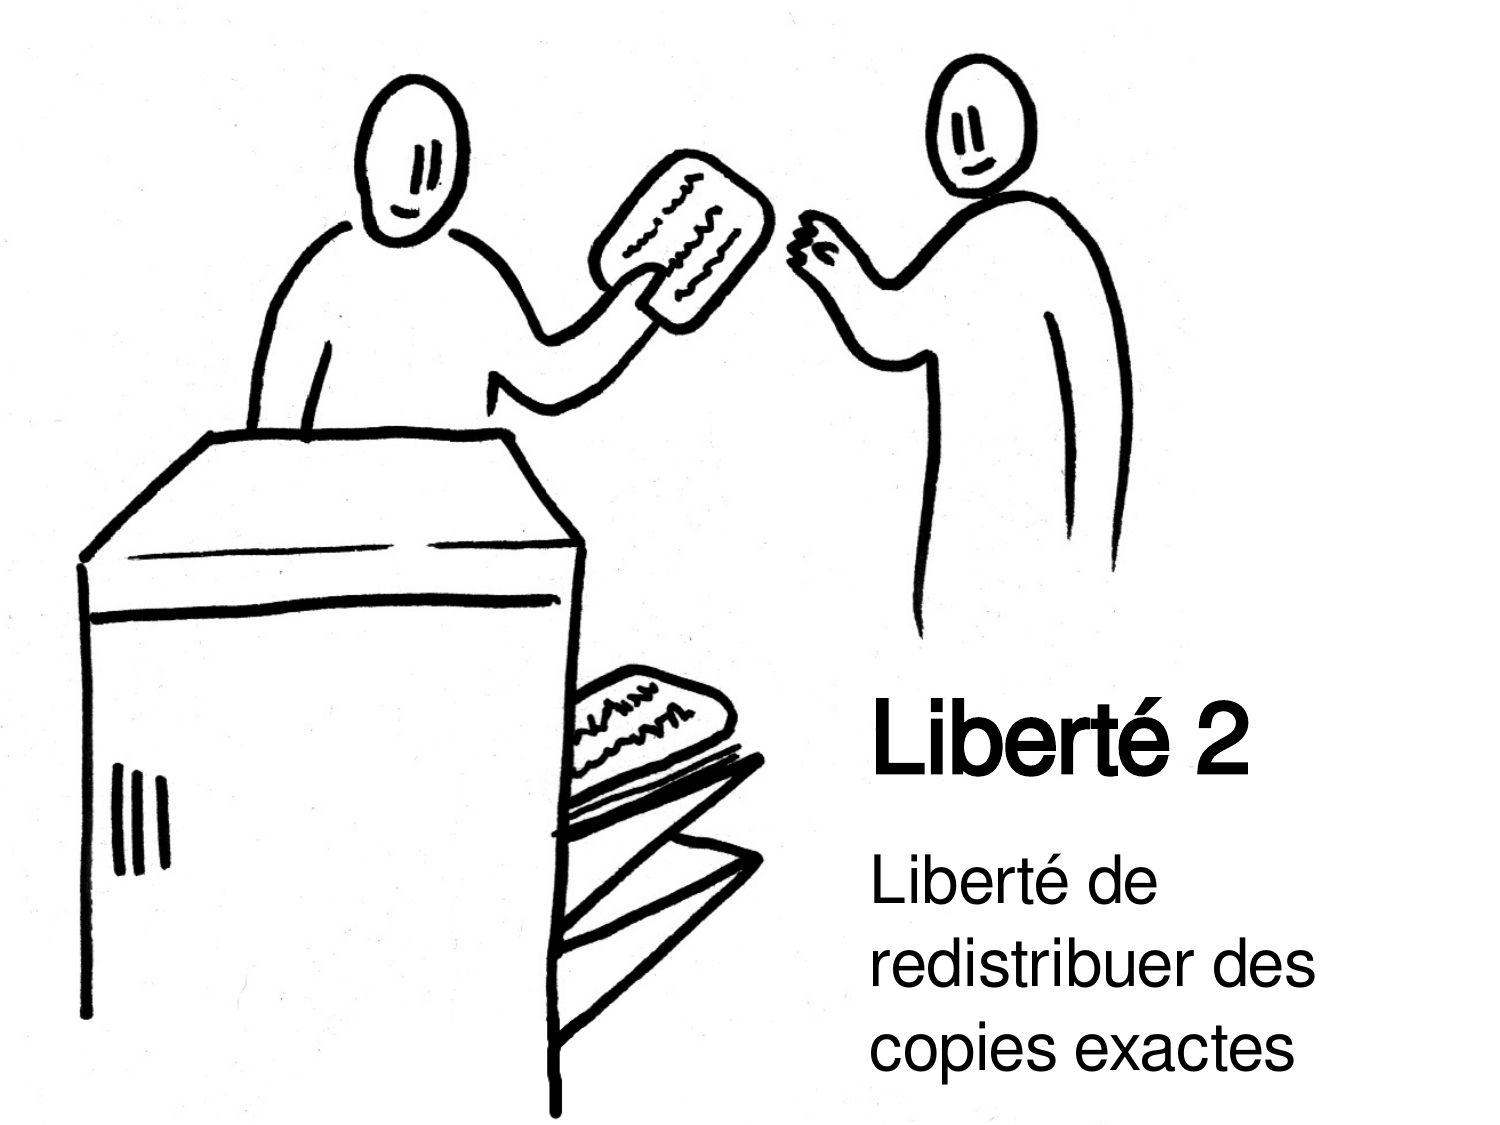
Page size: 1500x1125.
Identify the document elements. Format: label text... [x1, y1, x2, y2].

picture [0, 0, 1195, 1125]
text_box Liberté 2 Liberté de redistribuer des copies exactes [855, 673, 1500, 1125]
